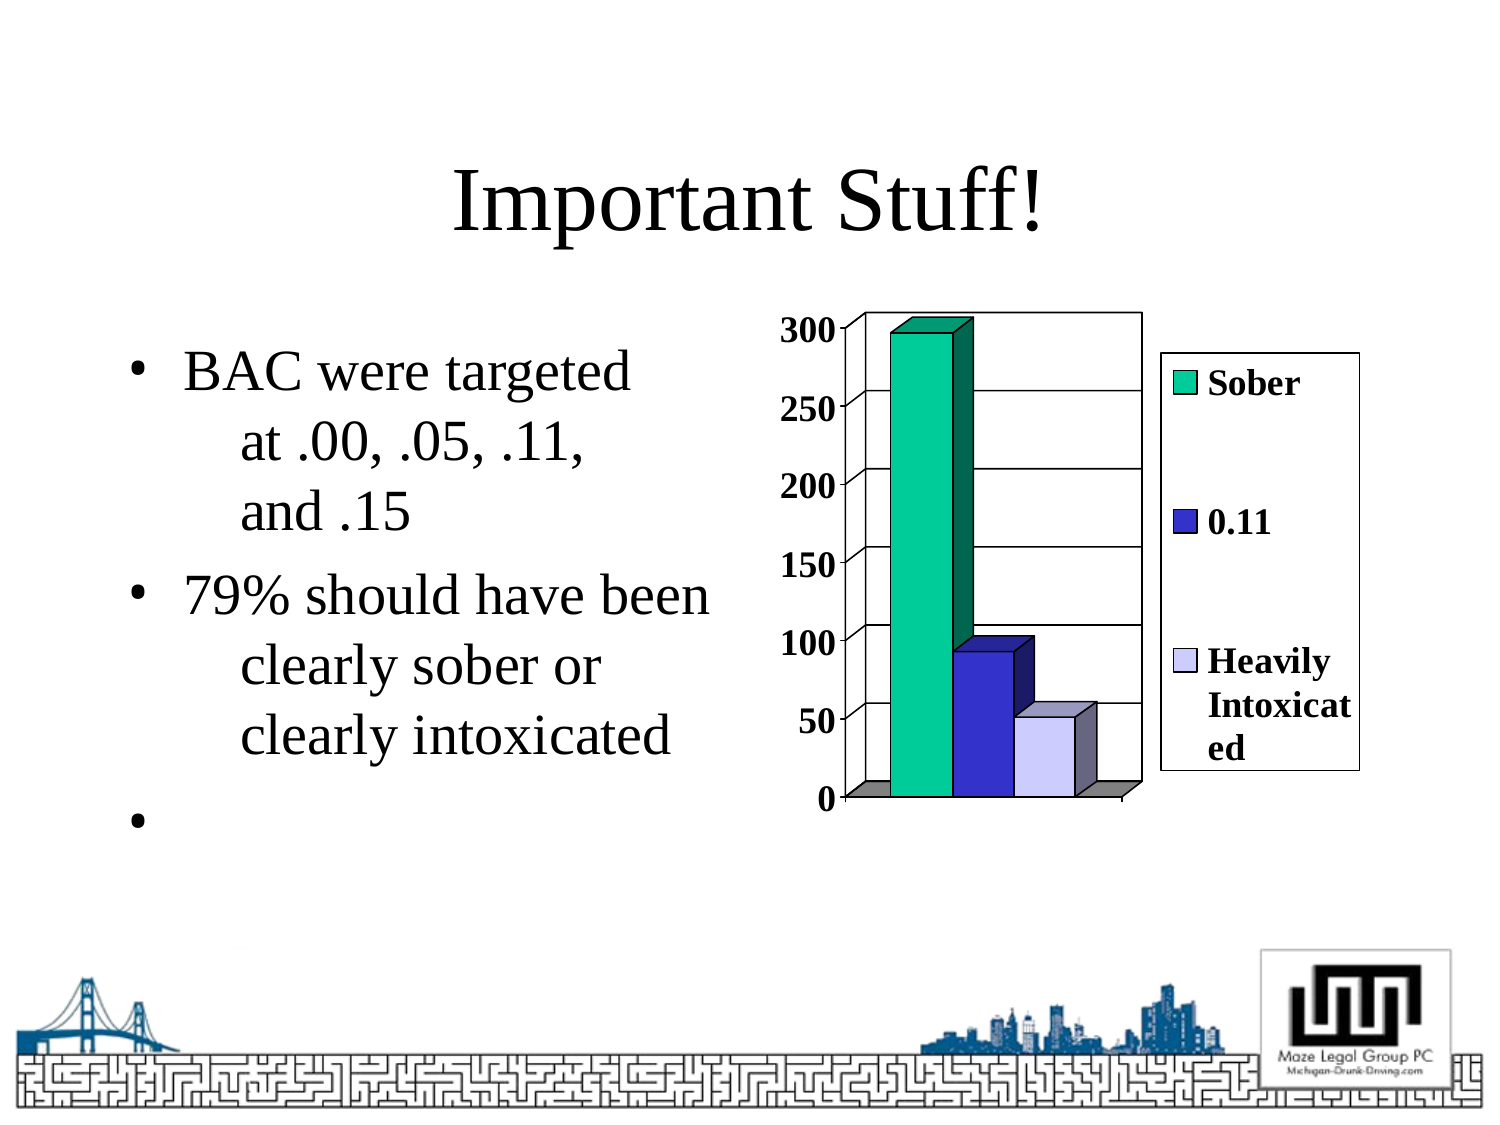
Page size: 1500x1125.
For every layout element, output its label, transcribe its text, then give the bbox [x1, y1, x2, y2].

title Important Stuff! [112, 99, 1388, 288]
list BAC were targeted at .00, .05, .11, and .15 79% should have been clearly sober or clearly intoxicated [112, 324, 738, 1000]
chart [750, 224, 1375, 901]
